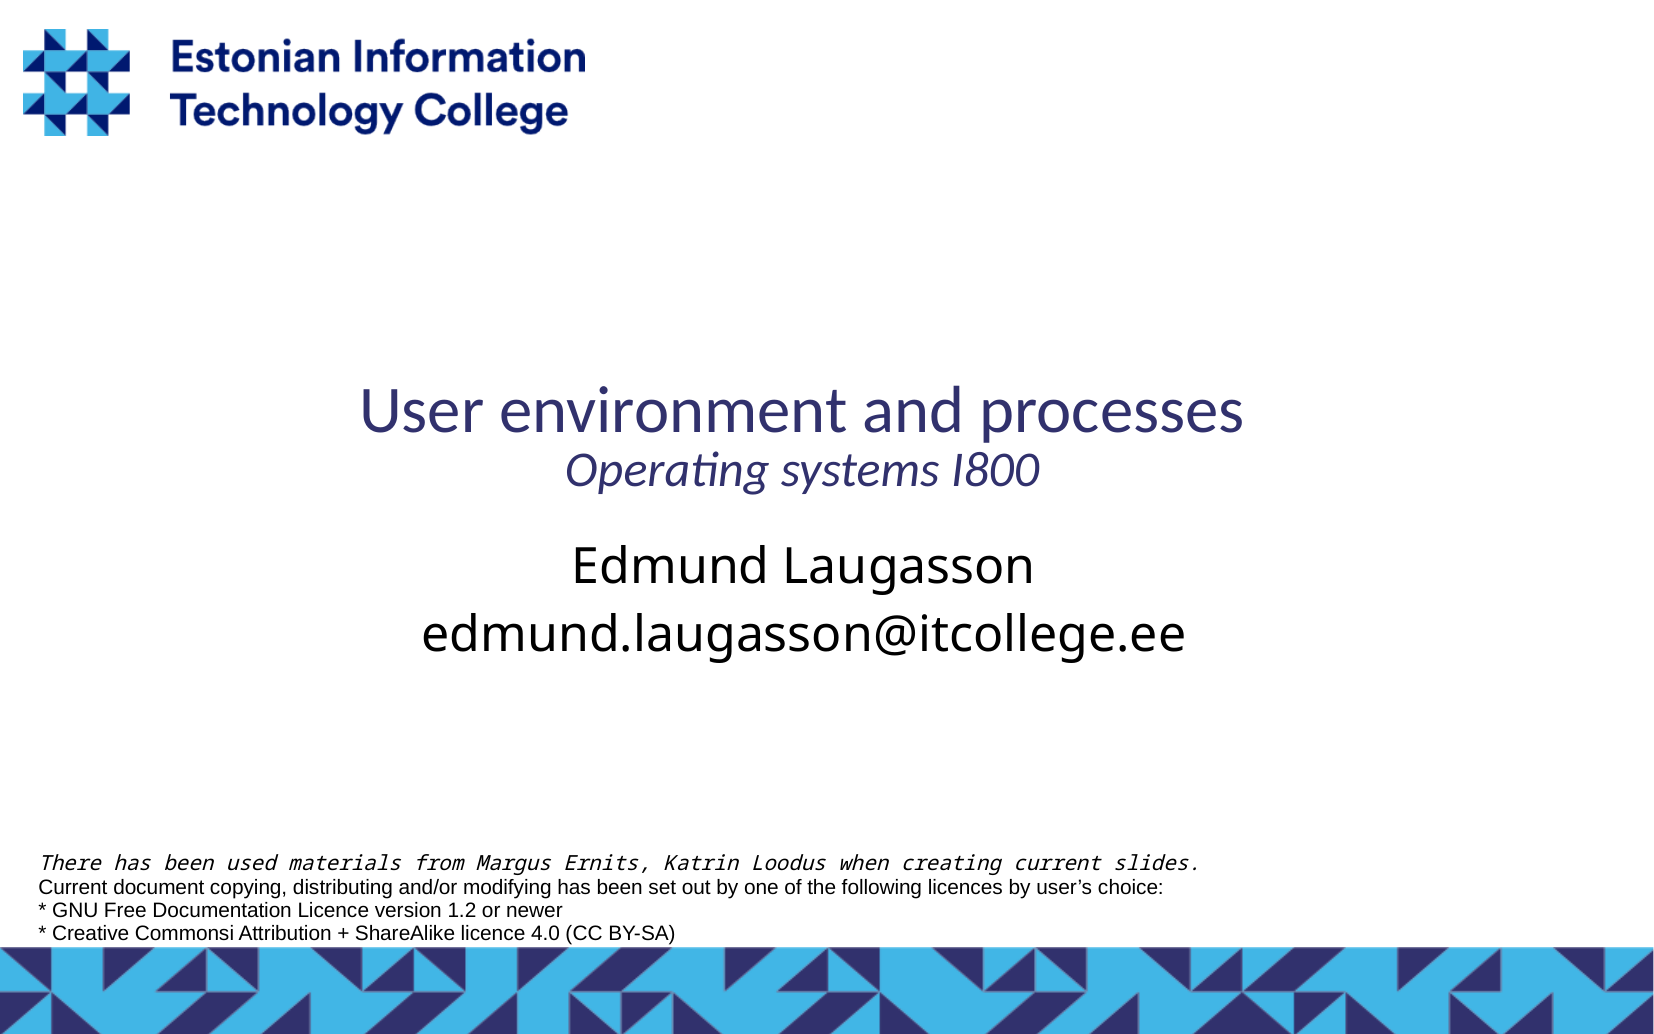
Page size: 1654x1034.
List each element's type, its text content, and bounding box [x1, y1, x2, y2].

picture [23, 29, 585, 136]
title User environment and processes Operating systems I800 [234, 346, 1371, 535]
text_box Current document copying, distributing and/or modifying has been set out by one of the following licences by user’s choice: * GNU Free Documentation Licence version 1.2 or newer * Creative Commonsi Attribution + ShareAlike licence 4.0 (CC BY-SA) [23, 868, 1642, 954]
subtitle Edmund Laugasson edmund.laugasson@itcollege.ee [236, 532, 1372, 665]
text_box There has been used materials from Margus Ernits, Katrin Loodus when creating current slides. [23, 840, 1229, 880]
